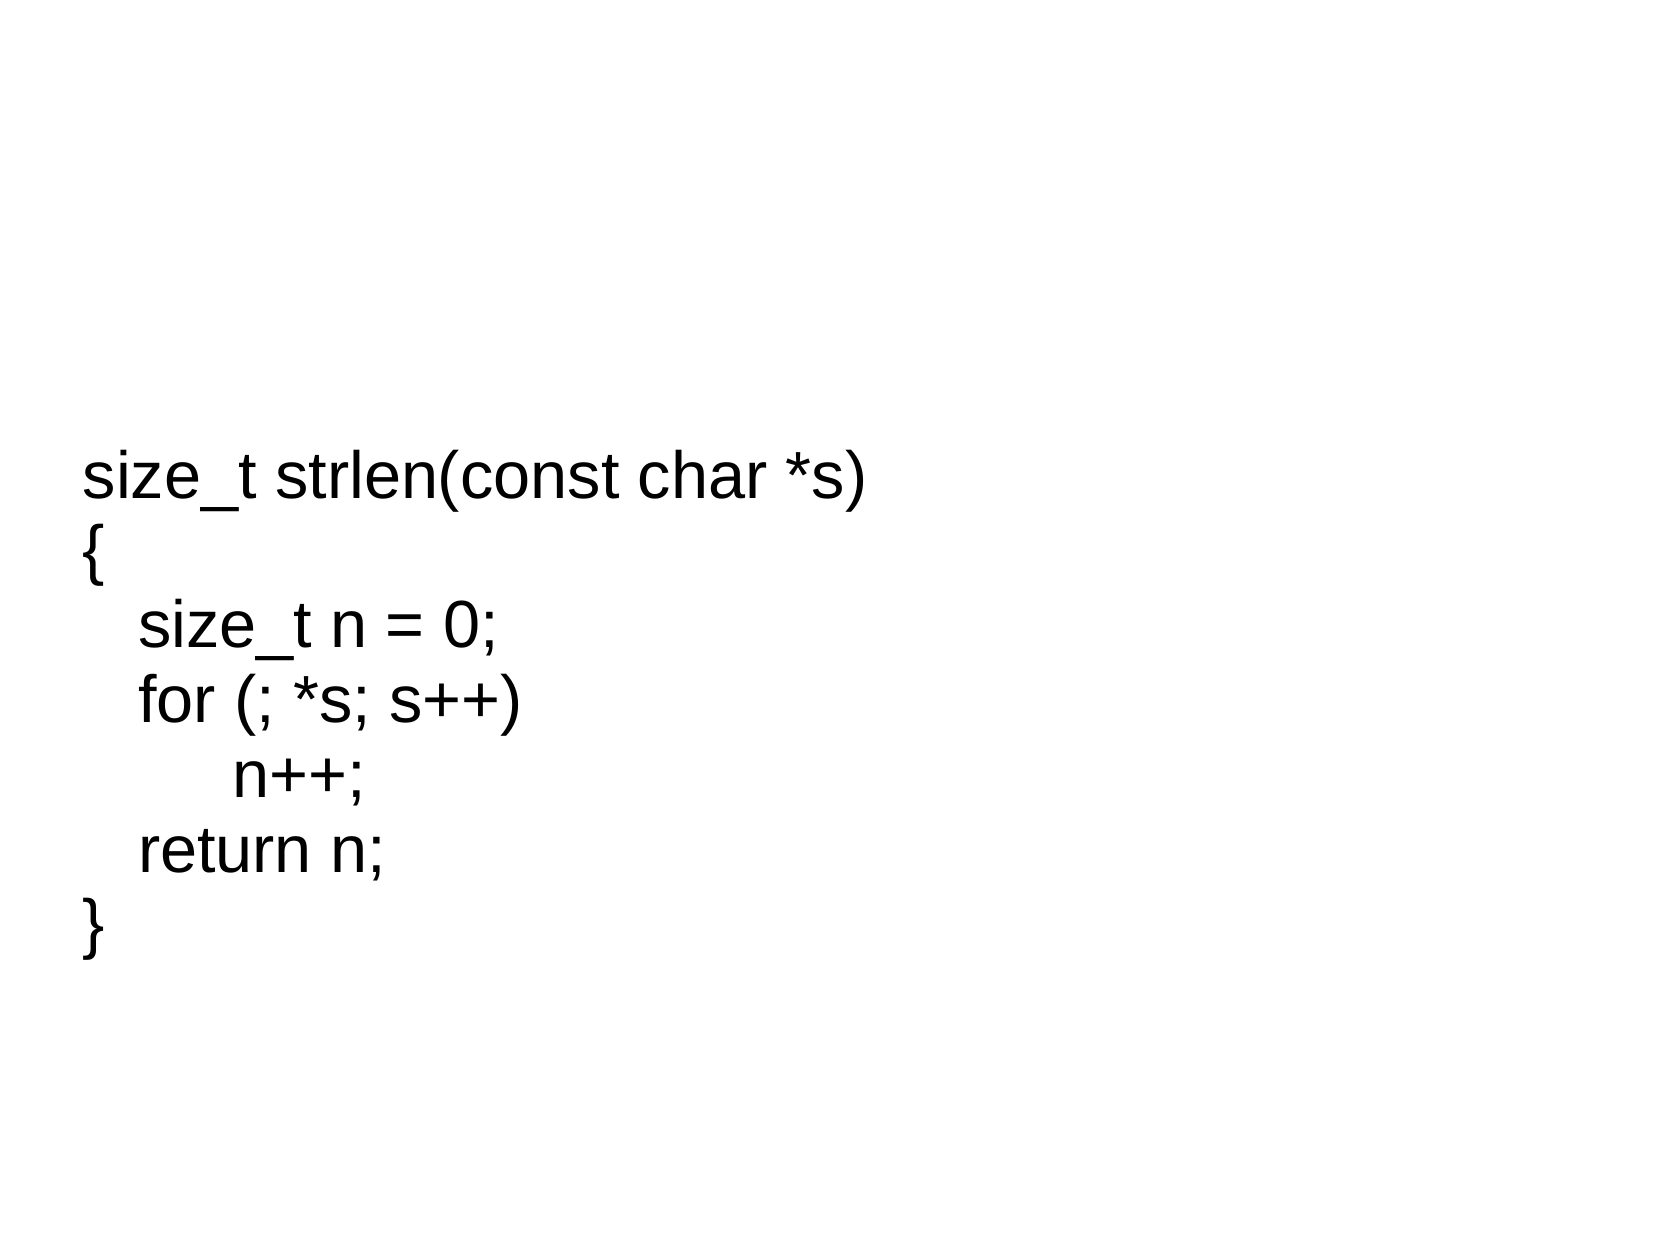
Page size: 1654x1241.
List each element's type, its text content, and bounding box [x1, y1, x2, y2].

text_box size_t strlen(const char *s) { size_t n = 0; for (; *s; s++) n++; return n; } [82, 297, 1571, 1102]
